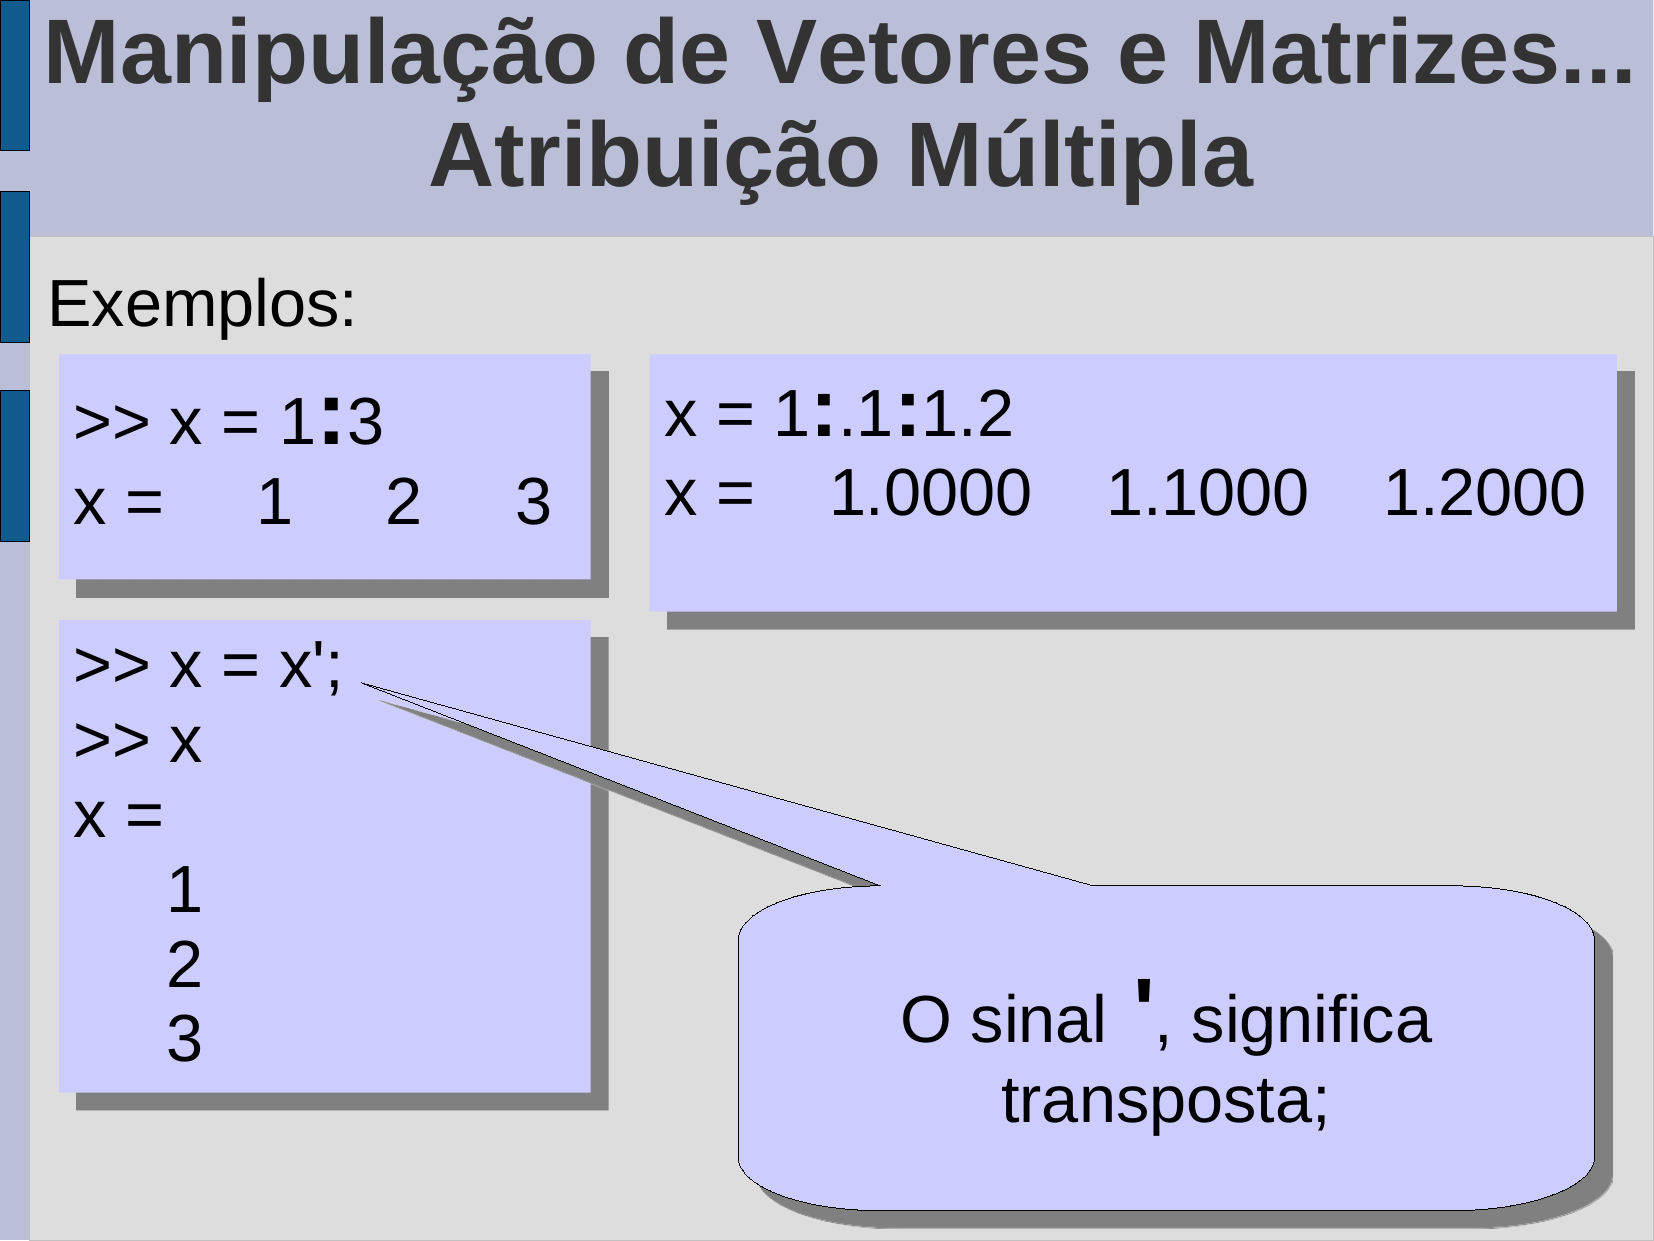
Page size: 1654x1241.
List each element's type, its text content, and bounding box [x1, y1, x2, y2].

text_box x = 1:.1:1.2 x = 1.0000 1.1000 1.2000 [649, 354, 1617, 612]
list Exemplos: [29, 265, 1654, 355]
text_box >> x = x'; >> x x = 1 2 3 [59, 620, 591, 1093]
text_box >> x = 1:3 x = 1 2 3 [59, 354, 591, 580]
text_box O sinal ', significa transposta; [361, 682, 1595, 1211]
title Manipulação de Vetores e Matrizes... Atribuição Múltipla [29, 1, 1654, 207]
